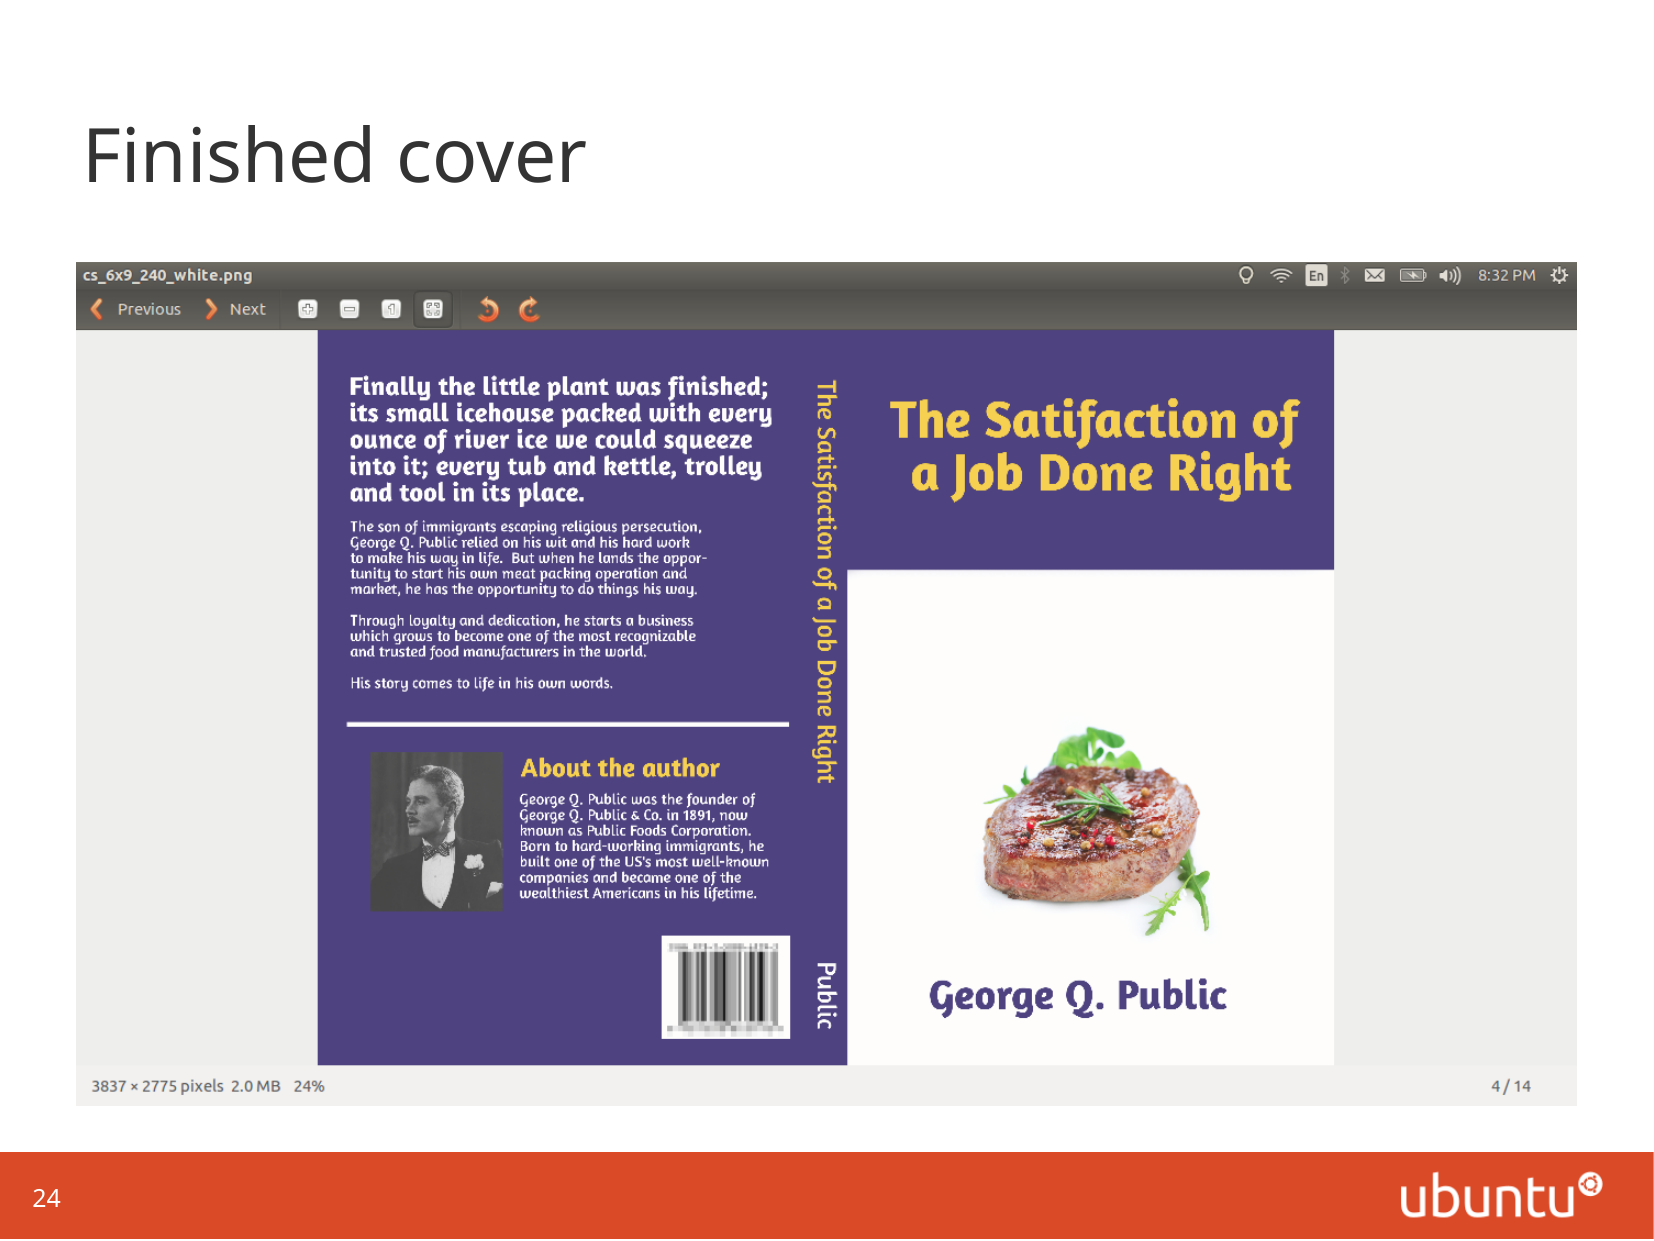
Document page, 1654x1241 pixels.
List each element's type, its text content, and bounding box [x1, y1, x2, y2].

title Finished cover [82, 49, 1571, 257]
picture [76, 262, 1577, 1106]
picture [0, 1152, 1654, 1239]
